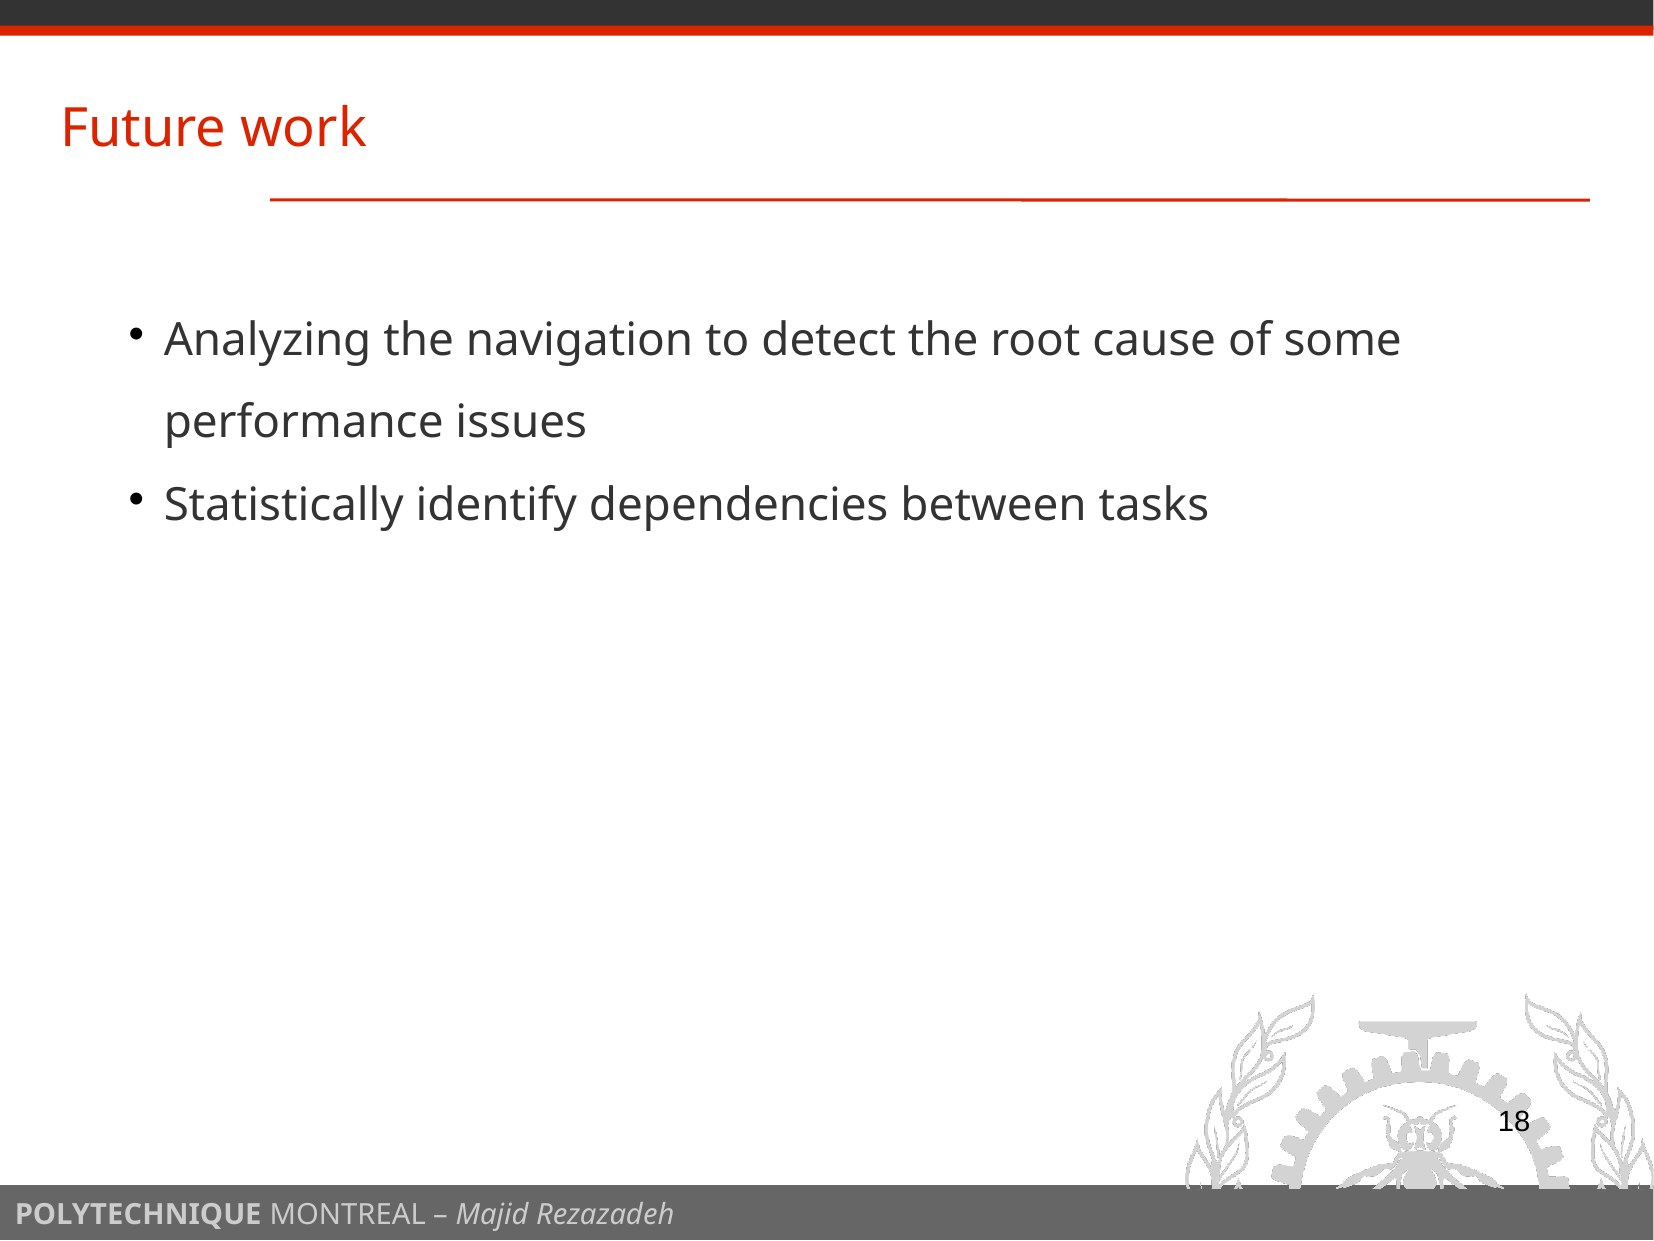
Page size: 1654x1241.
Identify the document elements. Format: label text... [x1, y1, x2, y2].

text_box [0, 0, 1654, 36]
text_box Future work [60, 37, 1590, 180]
text_box Analyzing the navigation to detect the root cause of some performance issues Statistically identify dependencies between tasks [73, 274, 1590, 972]
text_box POLYTECHNIQUE MONTREAL – Majid Rezazadeh [0, 1185, 1654, 1240]
text_box 18 [1483, 1095, 1561, 1156]
picture [1185, 967, 1654, 1216]
